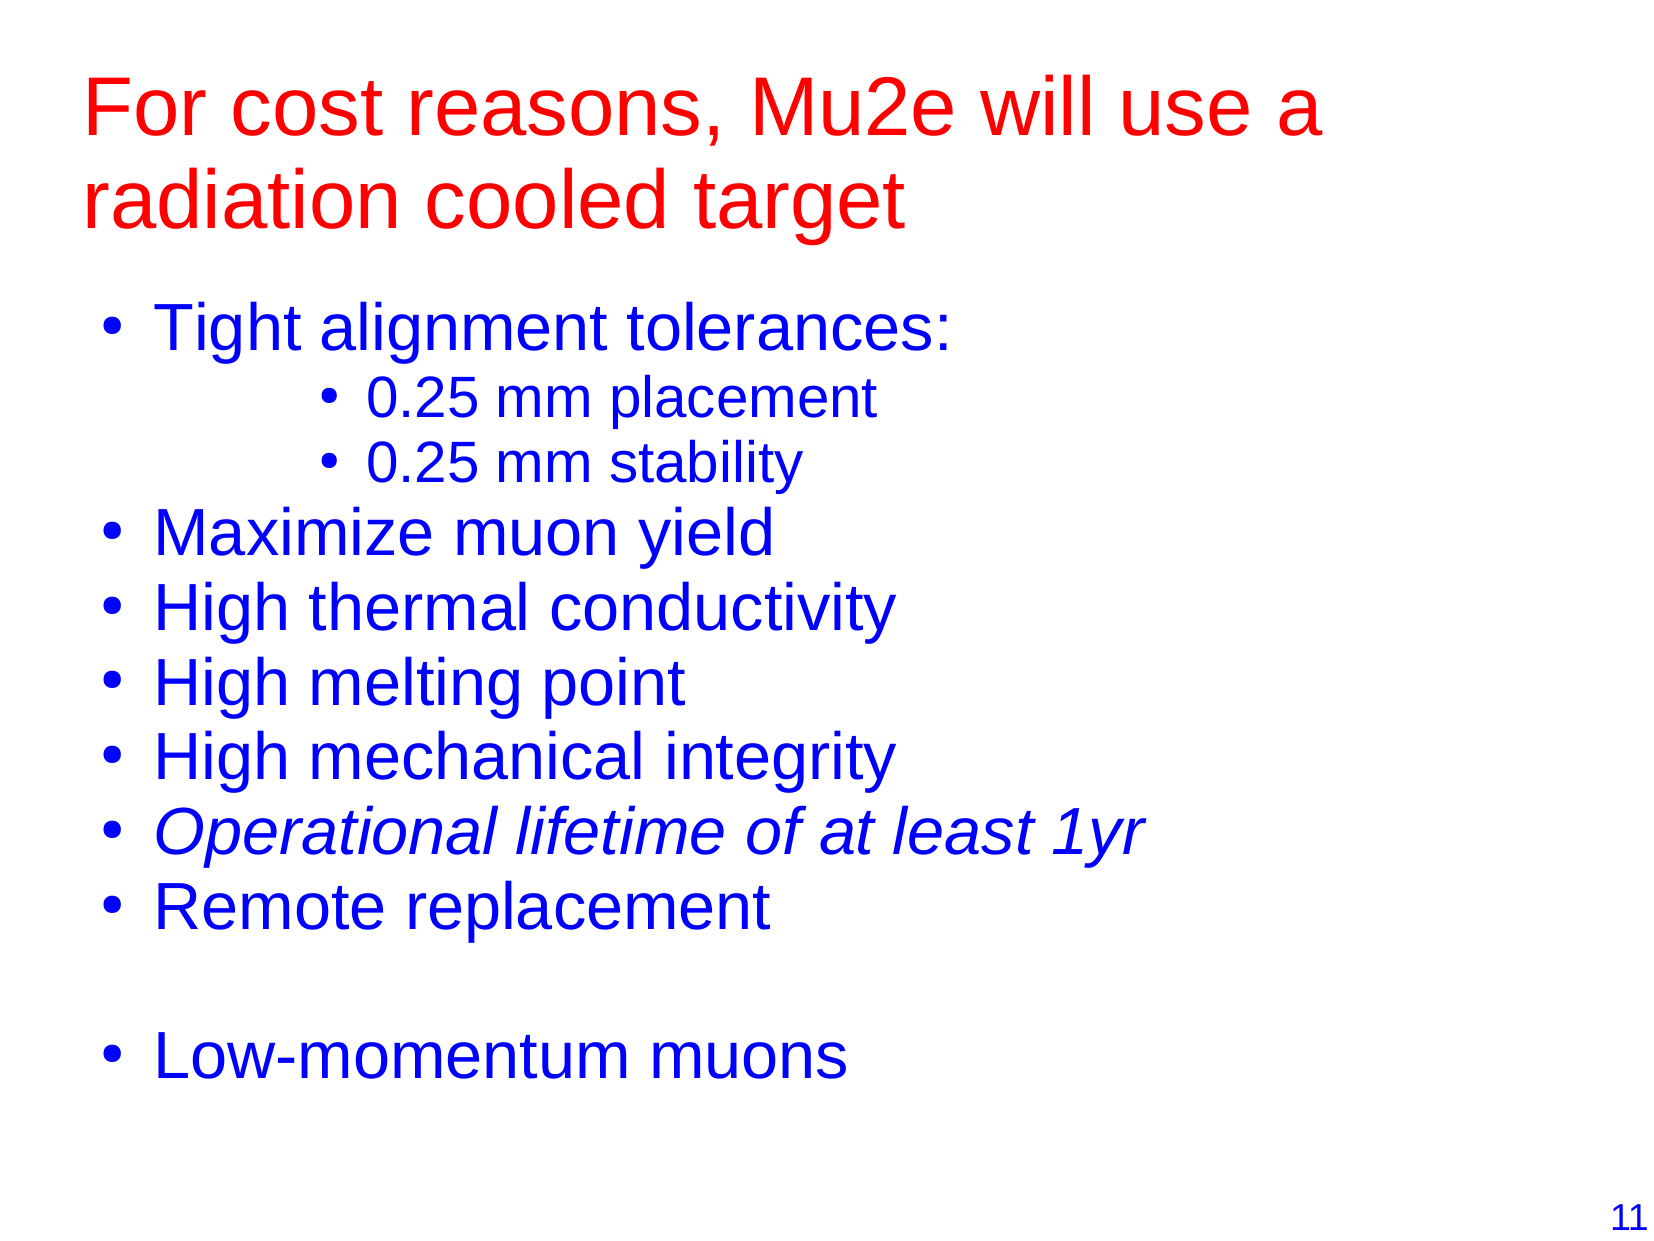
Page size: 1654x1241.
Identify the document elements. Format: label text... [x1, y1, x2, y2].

list Tight alignment tolerances: 0.25 mm placement 0.25 mm stability Maximize muon yield High thermal conductivity High melting point High mechanical integrity Operational lifetime of at least 1yr Remote replacement Low-momentum muons [82, 290, 1571, 1109]
title For cost reasons, Mu2e will use a radiation cooled target [82, 49, 1571, 257]
